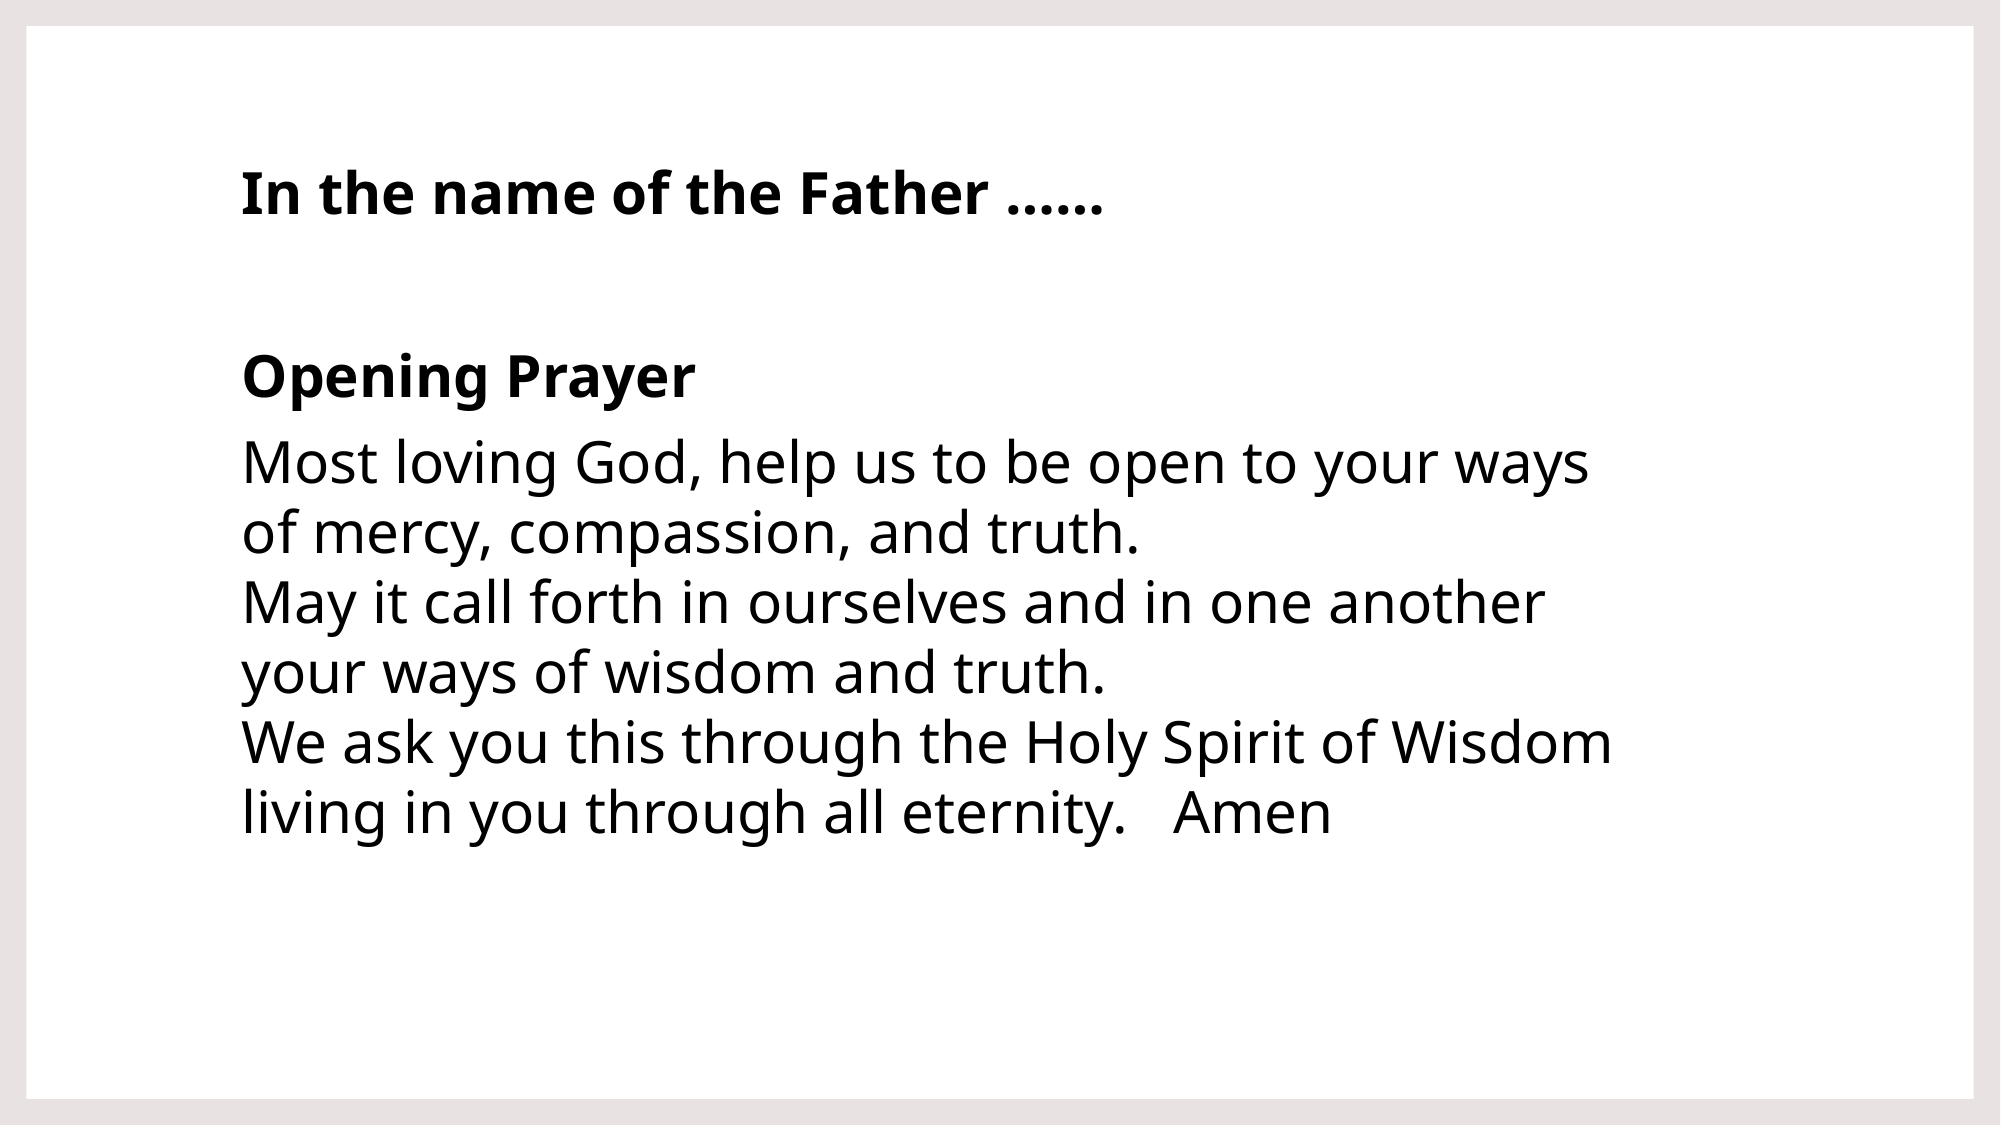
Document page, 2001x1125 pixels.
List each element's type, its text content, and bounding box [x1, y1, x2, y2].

text_box In the name of the Father …… Opening Prayer Most loving God, help us to be open to your ways of mercy, compassion, and truth. May it call forth in ourselves and in one another your ways of wisdom and truth. We ask you this through the Holy Spirit of Wisdom living in you through all eternity. Amen [226, 143, 1654, 861]
